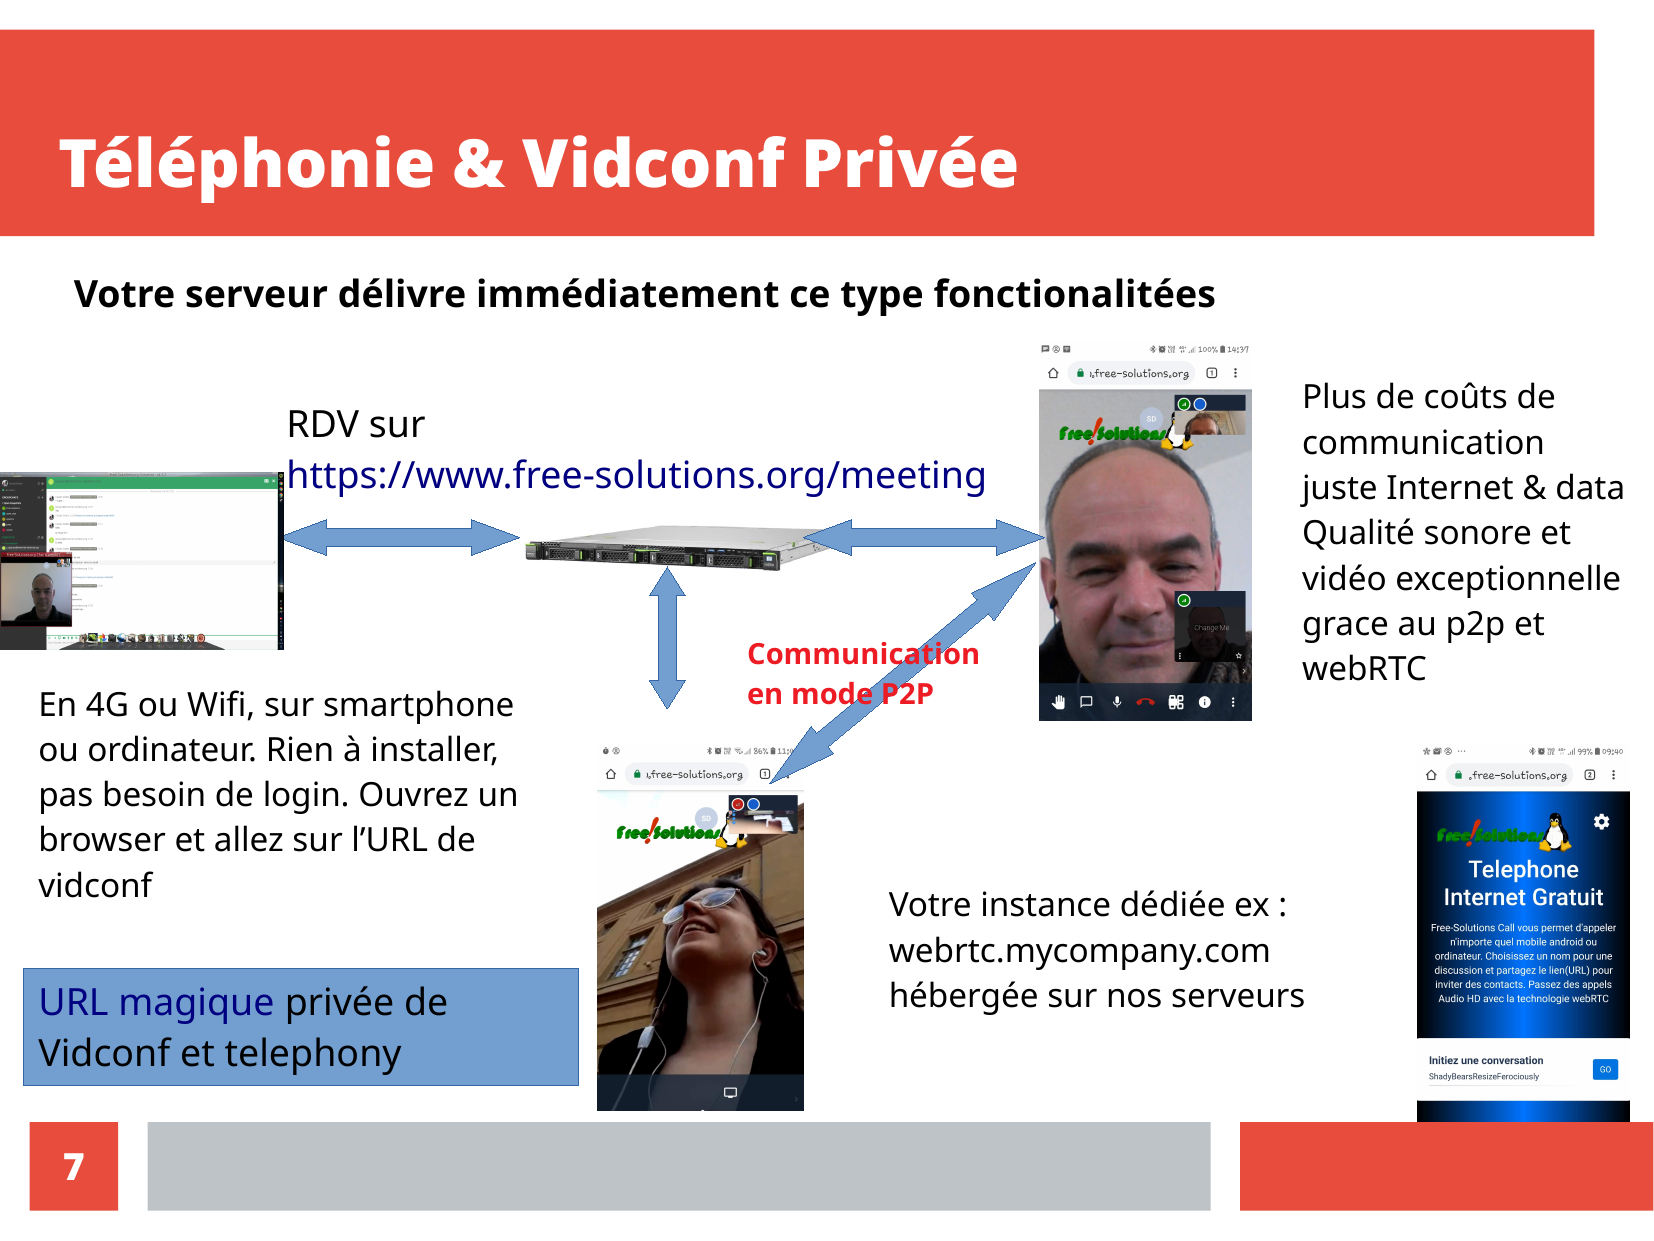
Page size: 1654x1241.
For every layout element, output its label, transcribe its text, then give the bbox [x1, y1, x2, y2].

text_box En 4G ou Wifi, sur smartphone ou ordinateur. Rien à installer, pas besoin de login. Ouvrez un browser et allez sur l’URL de vidconf [23, 673, 556, 953]
picture [1039, 386, 1252, 721]
picture [1417, 744, 1630, 1122]
text_box URL magique privée de Vidconf et telephony [23, 968, 579, 1071]
text_box [769, 710, 873, 784]
text_box [649, 566, 686, 709]
text_box Votre instance dédiée ex : webrtc.mycompany.com hébergée sur nos serveurs [874, 874, 1394, 1005]
picture [597, 744, 804, 1111]
picture [507, 504, 859, 686]
text_box RDV sur https://www.free-solutions.org/meeting [271, 389, 1052, 504]
text_box [946, 562, 1036, 625]
text_box Communication en mode P2P [732, 625, 1028, 710]
text_box Plus de coûts de communication juste Internet & data Qualité sonore et vidéo exceptionnelle grace au p2p et webRTC [1287, 366, 1642, 728]
text_box Votre serveur délivre immédiatement ce type fonctionalitées [59, 259, 1475, 386]
text_box [284, 519, 520, 556]
text_box [803, 519, 1045, 556]
picture [0, 472, 284, 650]
title Téléphonie & Vidconf Privée [59, 59, 1595, 207]
